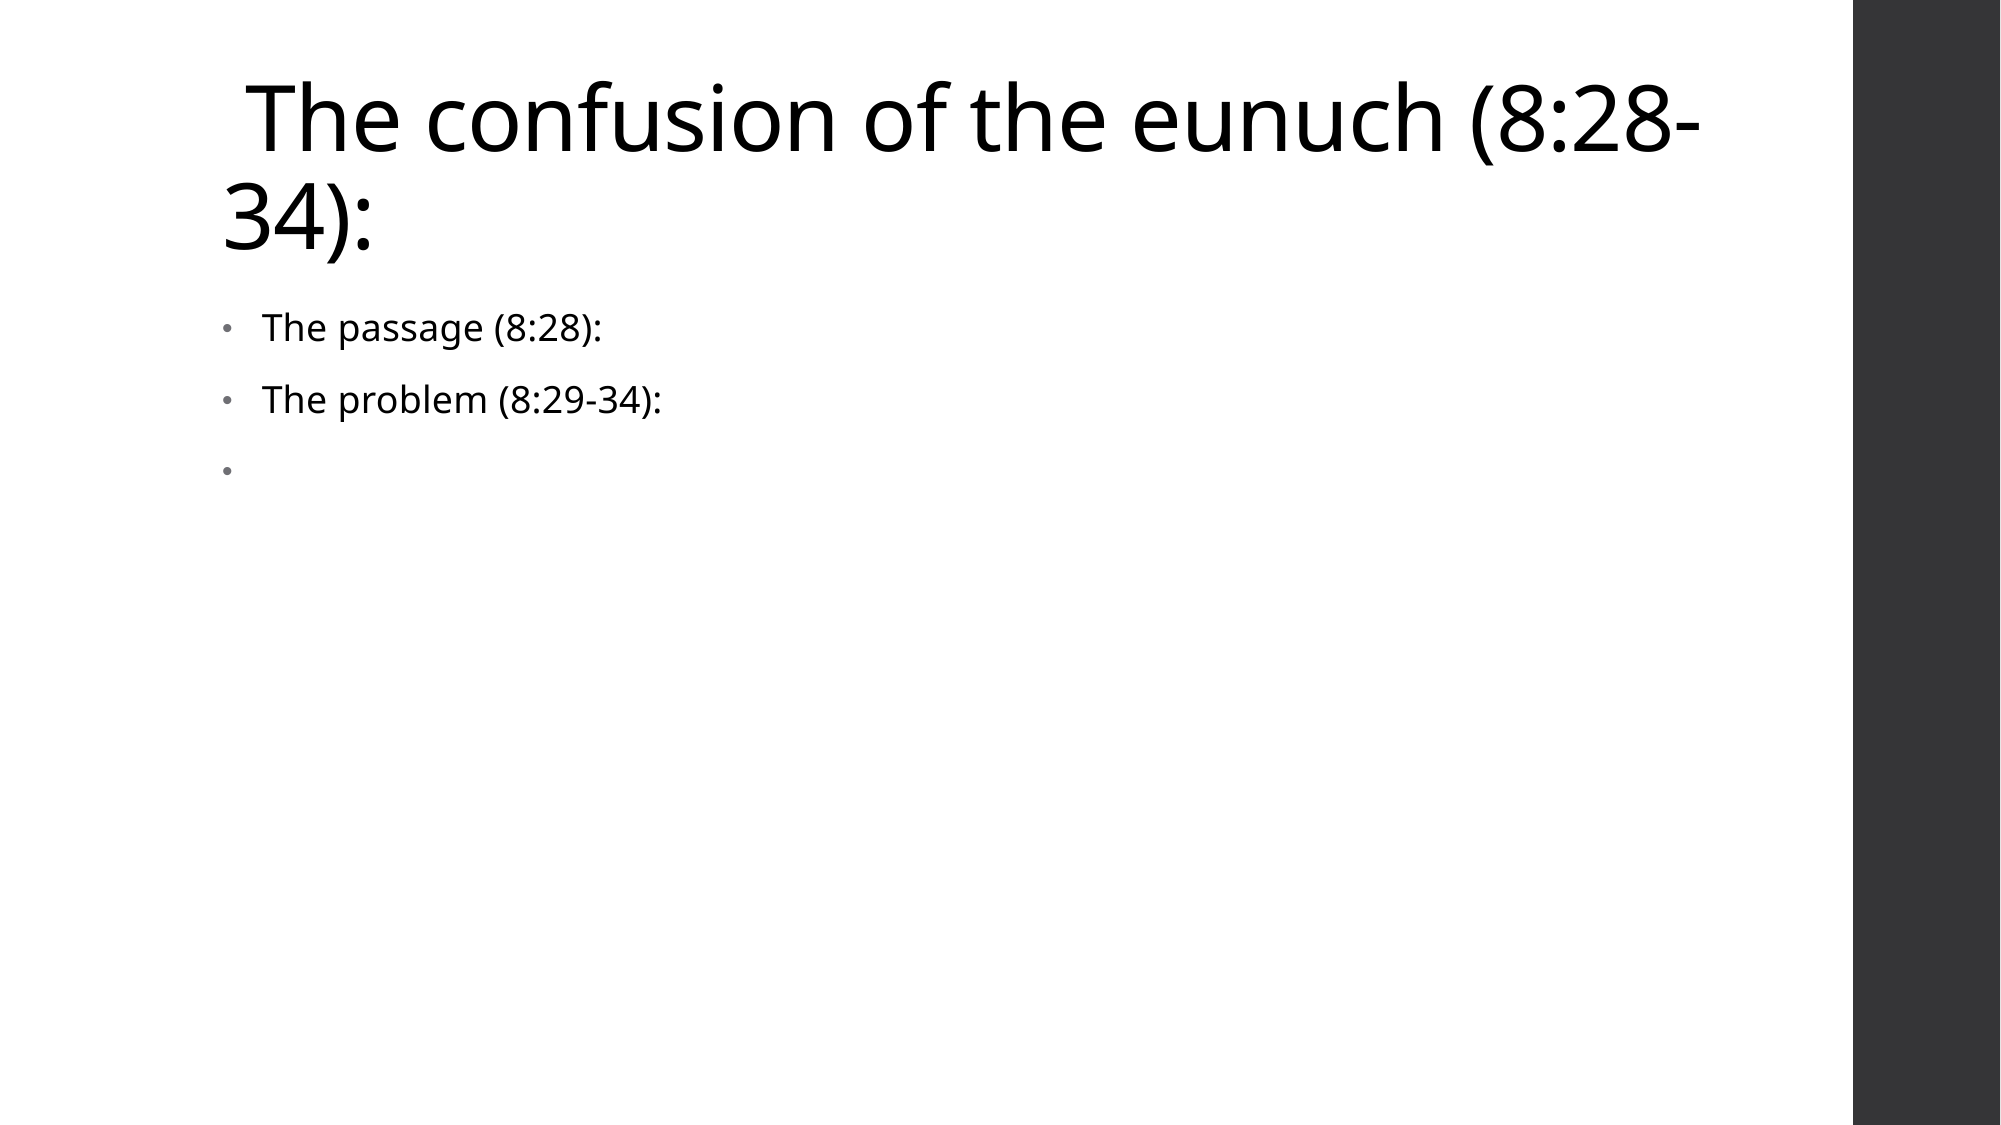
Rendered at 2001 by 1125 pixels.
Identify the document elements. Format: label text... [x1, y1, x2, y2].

list The passage (8:28): The problem (8:29-34): [206, 299, 1617, 1014]
title The confusion of the eunuch (8:28-34): [206, 60, 1797, 278]
